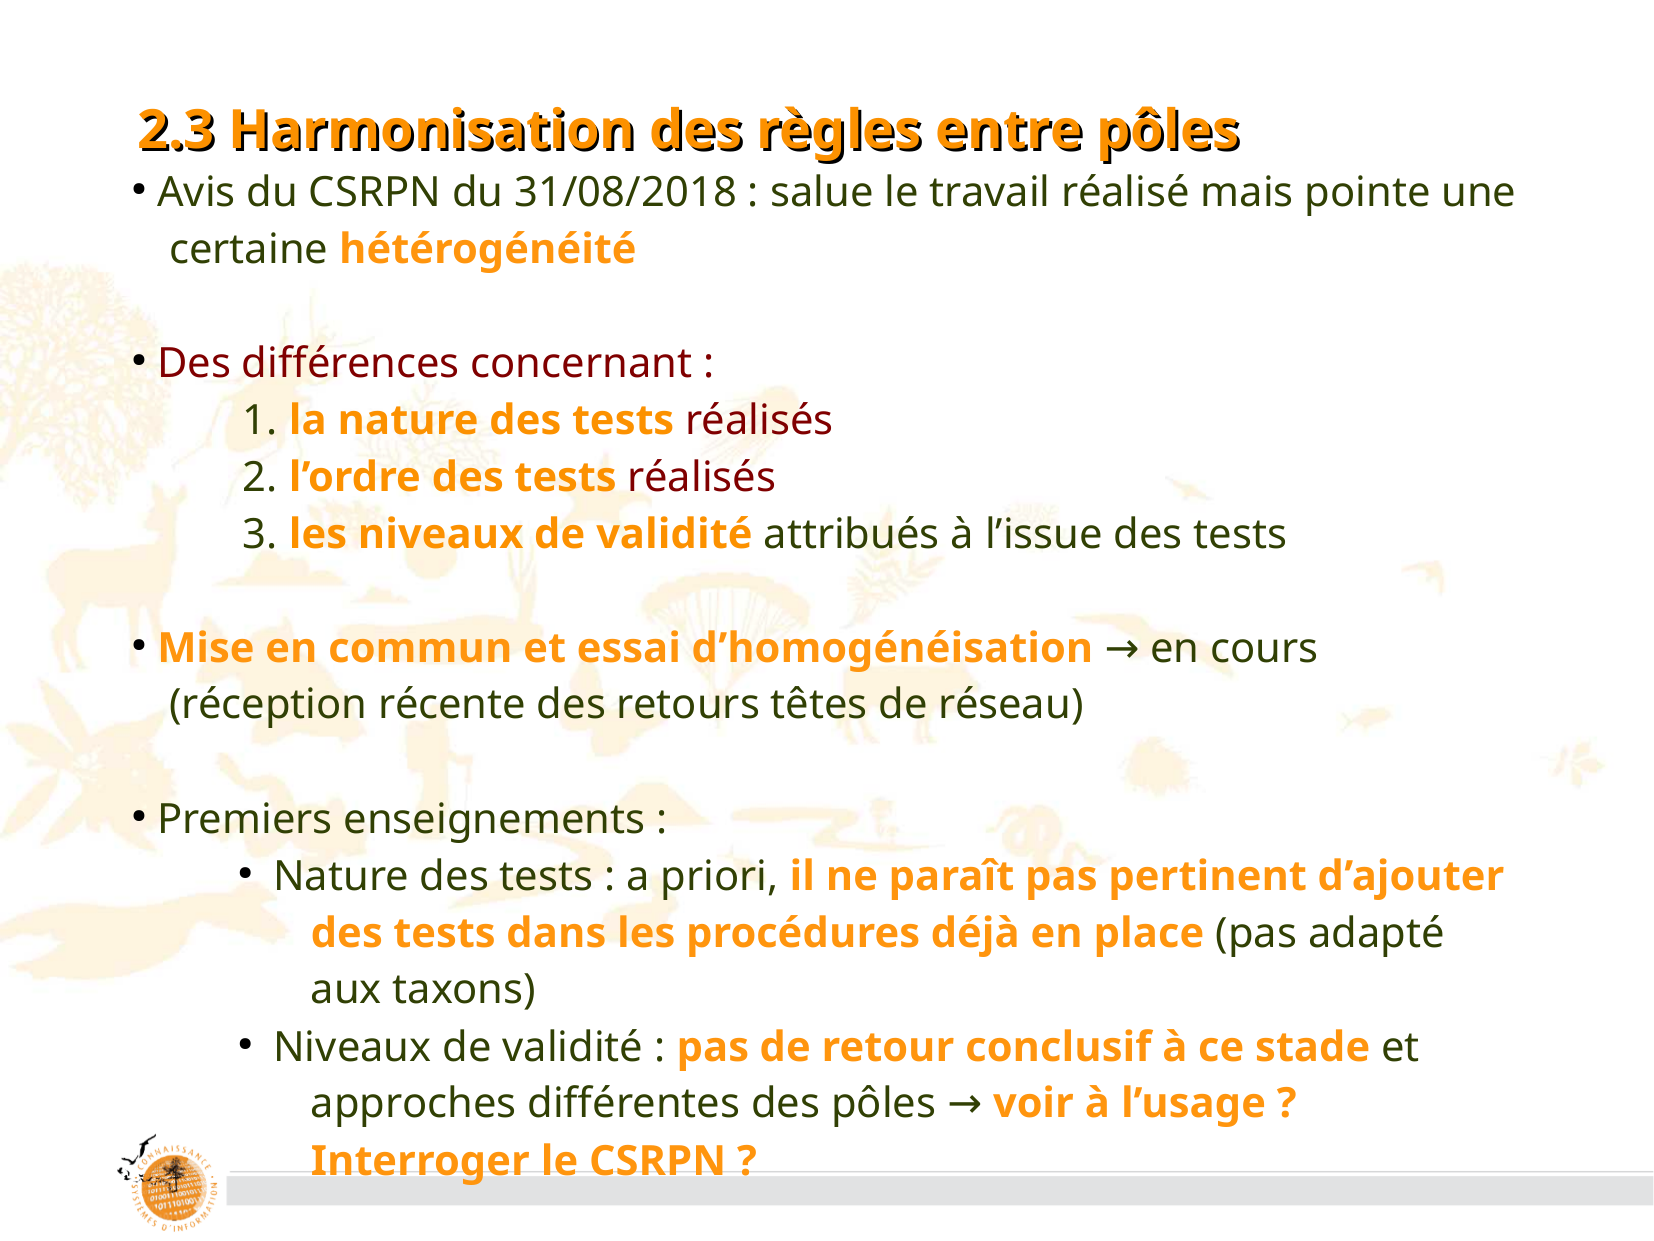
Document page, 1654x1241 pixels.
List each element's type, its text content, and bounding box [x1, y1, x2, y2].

text_box Avis du CSRPN du 31/08/2018 : salue le travail réalisé mais pointe une certaine hétérogénéité Des différences concernant : 1. la nature des tests réalisés 2. l’ordre des tests réalisés 3. les niveaux de validité attribués à l’issue des tests Mise en commun et essai d’homogénéisation → en cours (réception récente des retours têtes de réseau) Premiers enseignements : Nature des tests : a priori, il ne paraît pas pertinent d’ajouter des tests dans les procédures déjà en place (pas adapté aux taxons) Niveaux de validité : pas de retour conclusif à ce stade et approches différentes des pôles → voir à l’usage ? Interroger le CSRPN ? [94, 425, 1524, 981]
title 2.3 Harmonisation des règles entre pôles [118, 49, 1607, 207]
picture [0, 0, 1654, 1241]
